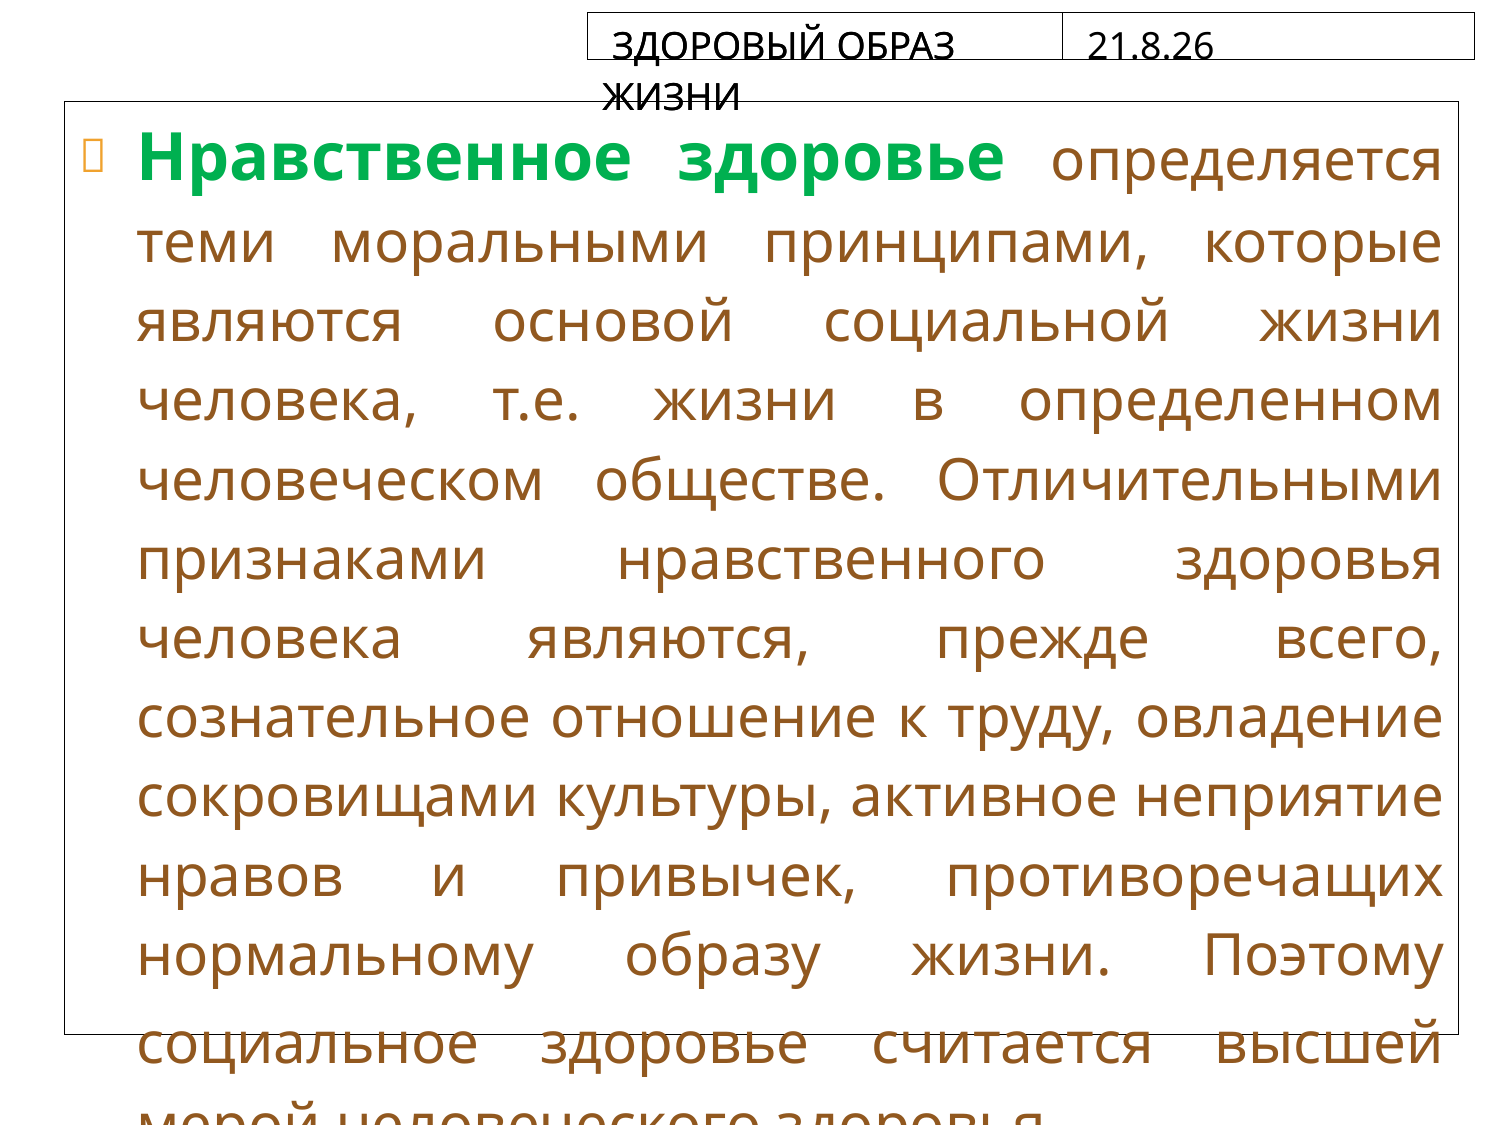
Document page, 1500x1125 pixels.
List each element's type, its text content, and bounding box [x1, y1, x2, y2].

list Нравственное здоровье определяется теми моральными принципами, которые являются основой социальной жизни человека, т.е. жизни в определенном человеческом обществе. Отличительными признаками нравственного здоровья человека являются, прежде всего, сознательное отношение к труду, овладение сокровищами культуры, активное неприятие нравов и привычек, противоречащих нормальному образу жизни. Поэтому социальное здоровье считается высшей мерой человеческого здоровья. [64, 101, 1459, 1035]
footer ЗДОРОВЫЙ ОБРАЗ ЖИЗНИ [587, 12, 1063, 60]
